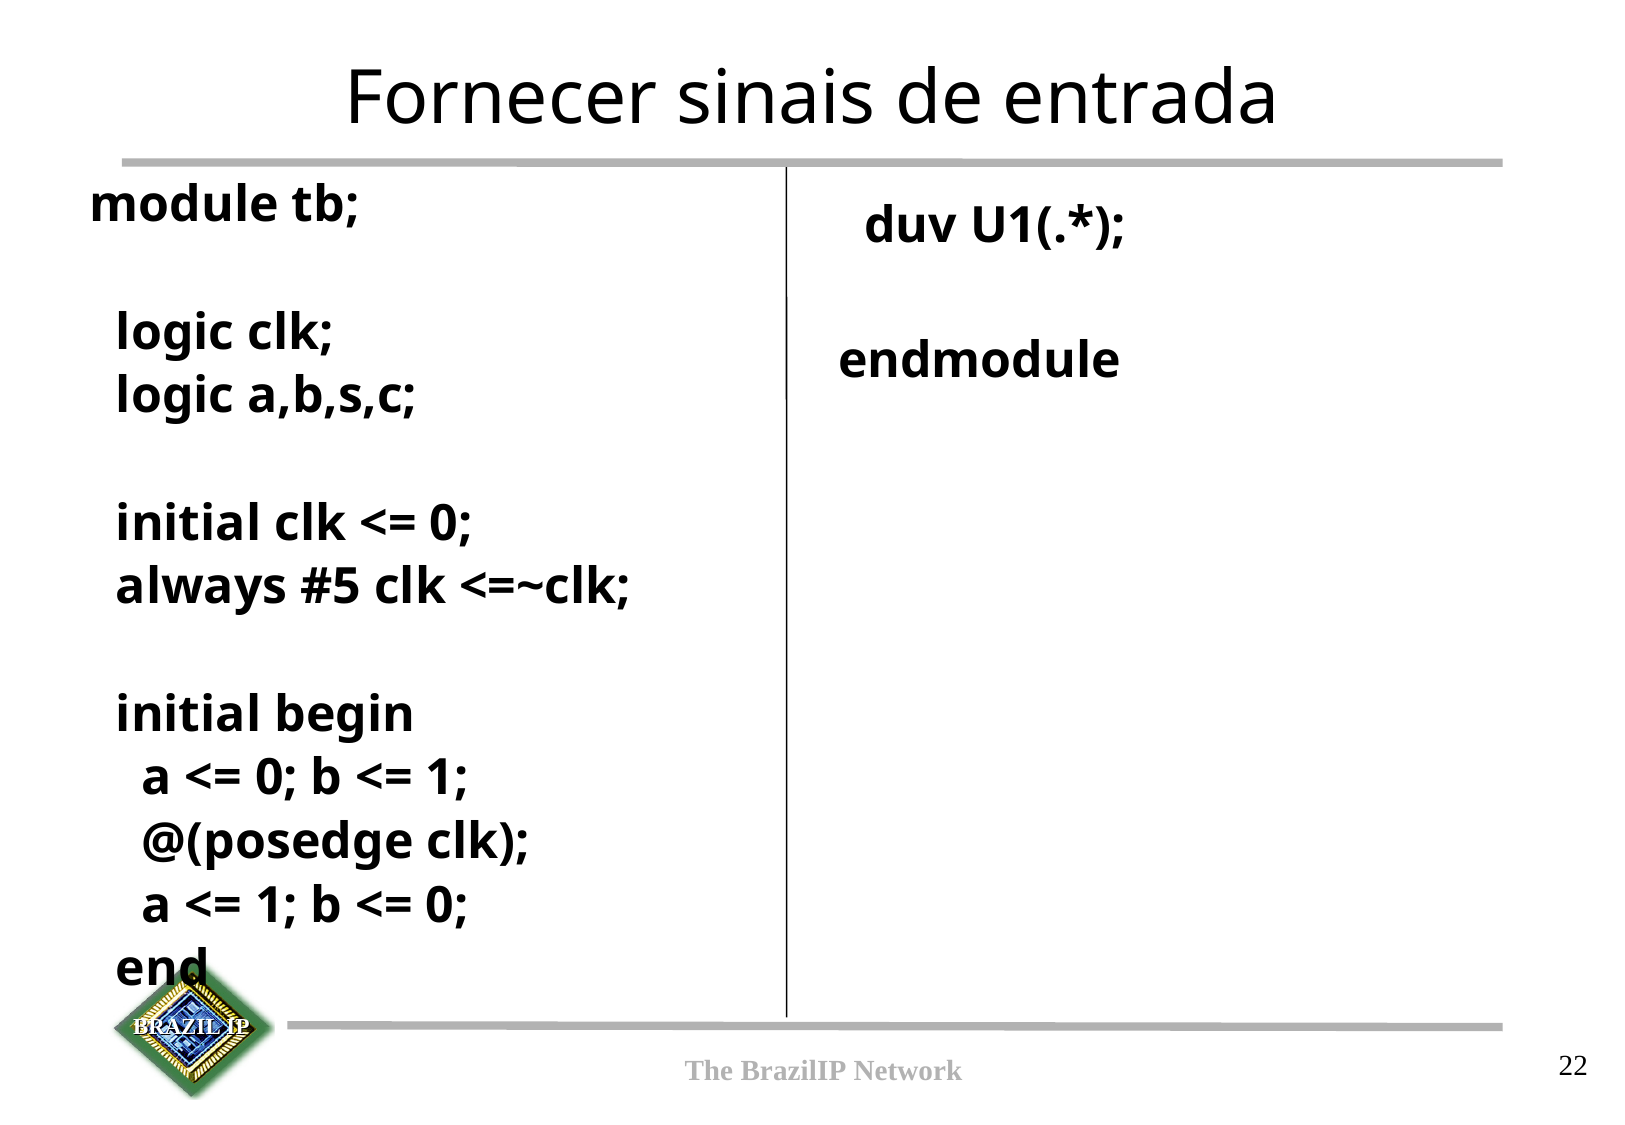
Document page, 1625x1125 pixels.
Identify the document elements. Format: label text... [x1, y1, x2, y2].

title Fornecer sinais de entrada [121, 0, 1503, 188]
list module tb; logic clk; logic a,b,s,c; initial clk <= 0; always #5 clk <=~clk; initial begin a <= 0; b <= 1; @(posedge clk); a <= 1; b <= 0; end [75, 173, 788, 1026]
picture [160, 1026, 168, 1033]
picture [108, 1026, 275, 1100]
text_box duv U1(.*); endmodule [823, 198, 1276, 409]
